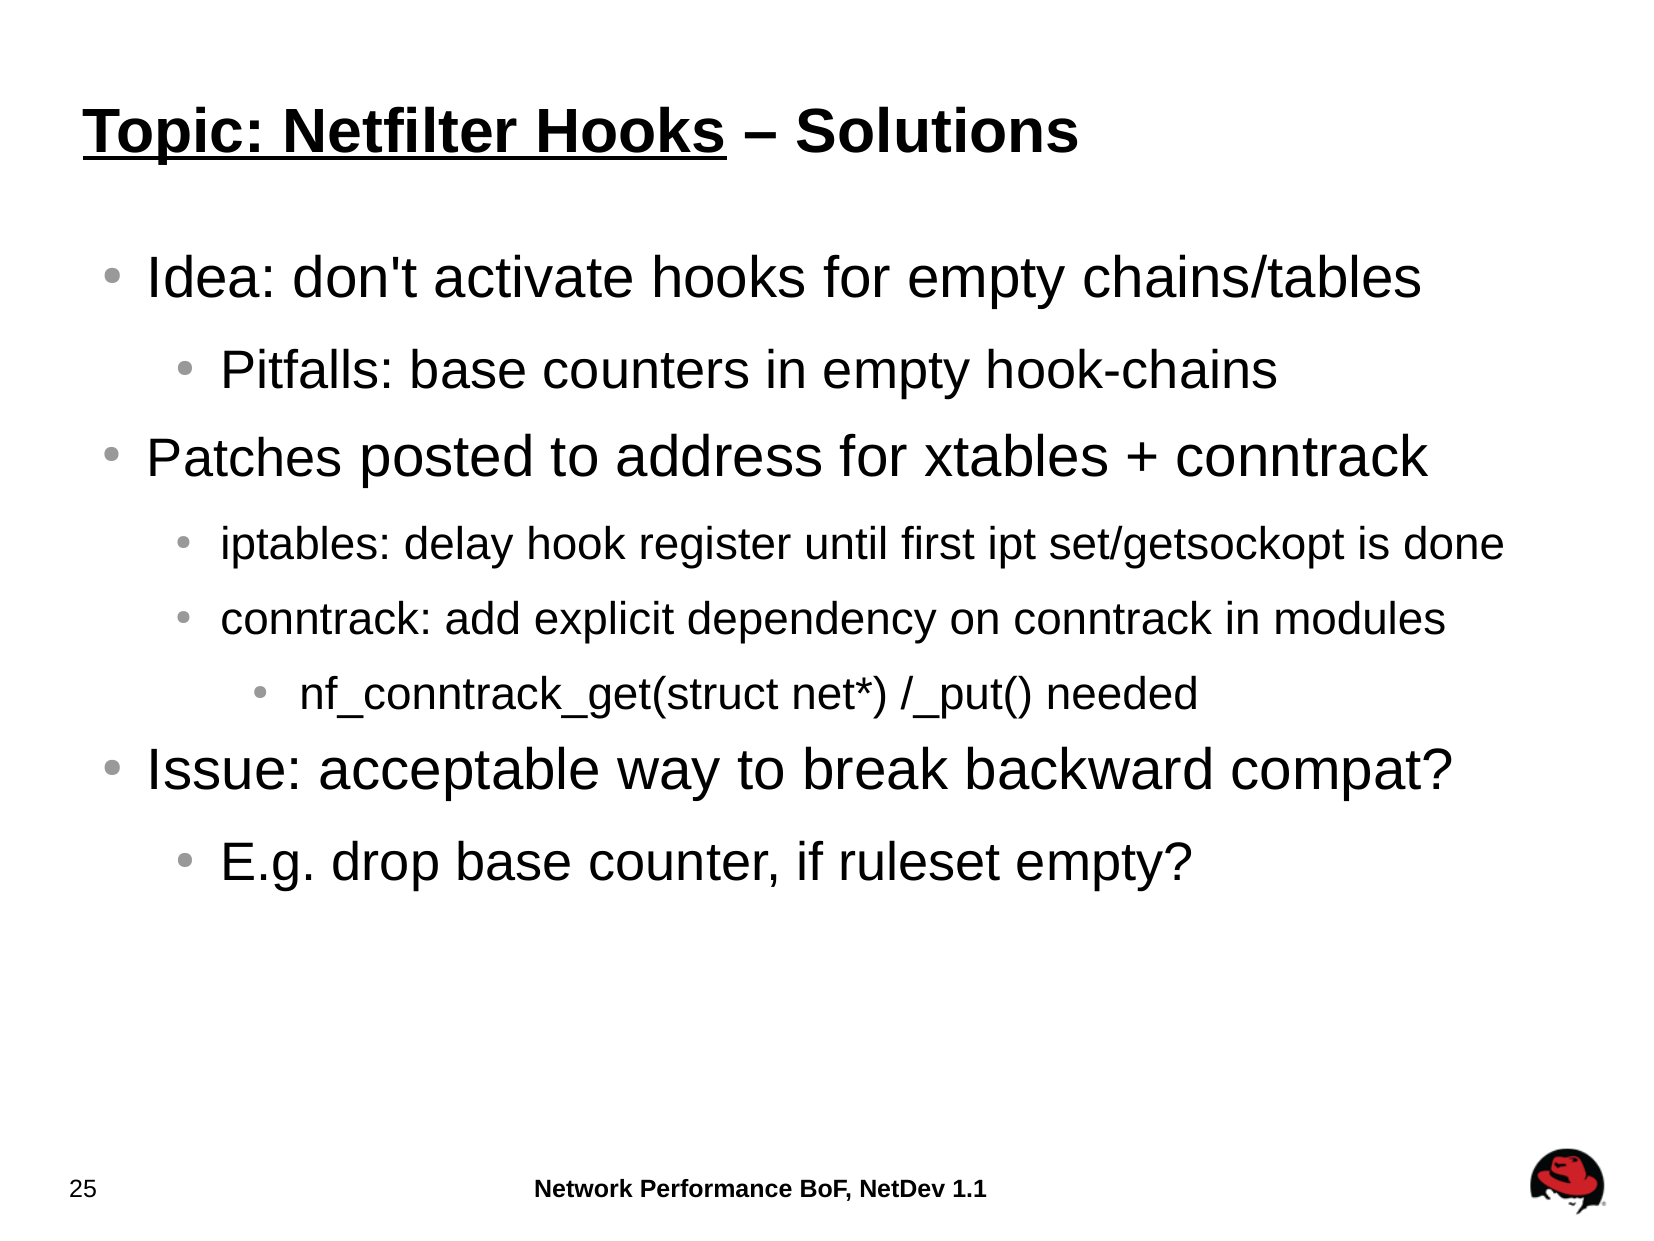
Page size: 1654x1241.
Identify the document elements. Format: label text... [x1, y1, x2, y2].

list Idea: don't activate hooks for empty chains/tables Pitfalls: base counters in empty hook-chains Patches posted to address for xtables + conntrack iptables: delay hook register until first ipt set/getsockopt is done conntrack: add explicit dependency on conntrack in modules nf_conntrack_get(struct net*) /_put() needed Issue: acceptable way to break backward compat? E.g. drop base counter, if ruleset empty? [86, 244, 1575, 1039]
title Topic: Netfilter Hooks – Solutions [82, 37, 1571, 226]
picture [1529, 1146, 1612, 1224]
